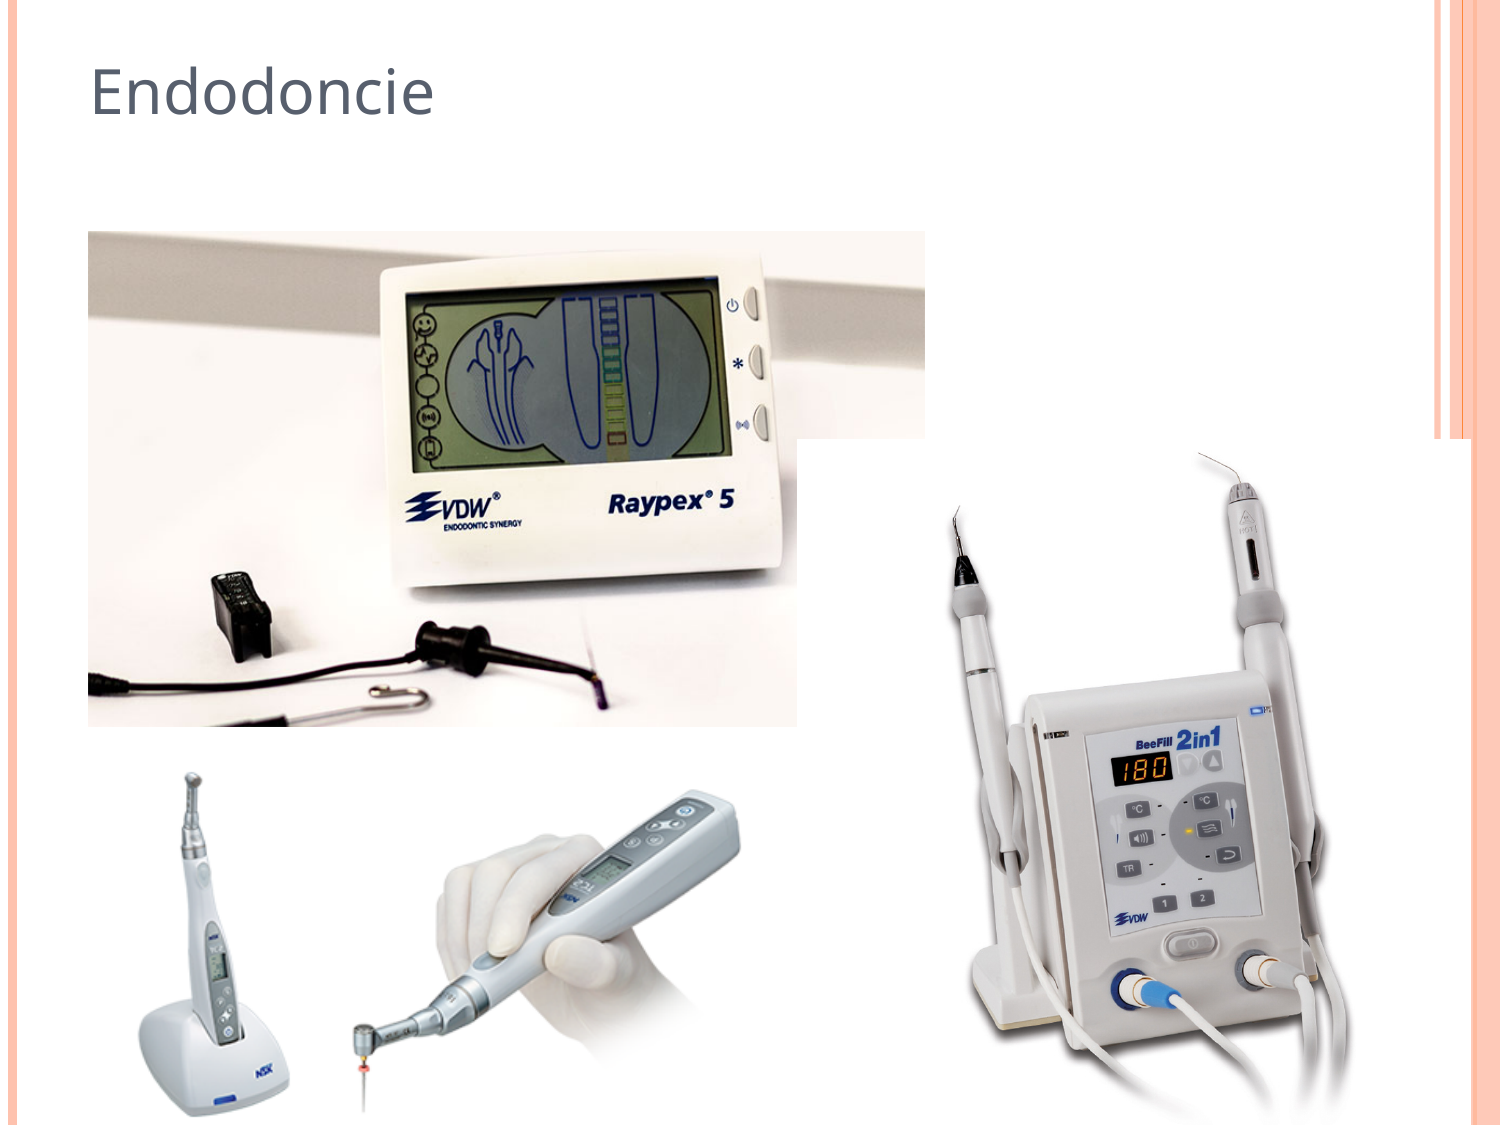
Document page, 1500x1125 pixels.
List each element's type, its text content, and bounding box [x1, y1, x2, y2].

picture [88, 231, 1471, 1125]
title Endodoncie [75, 45, 1300, 233]
picture [135, 763, 749, 1125]
